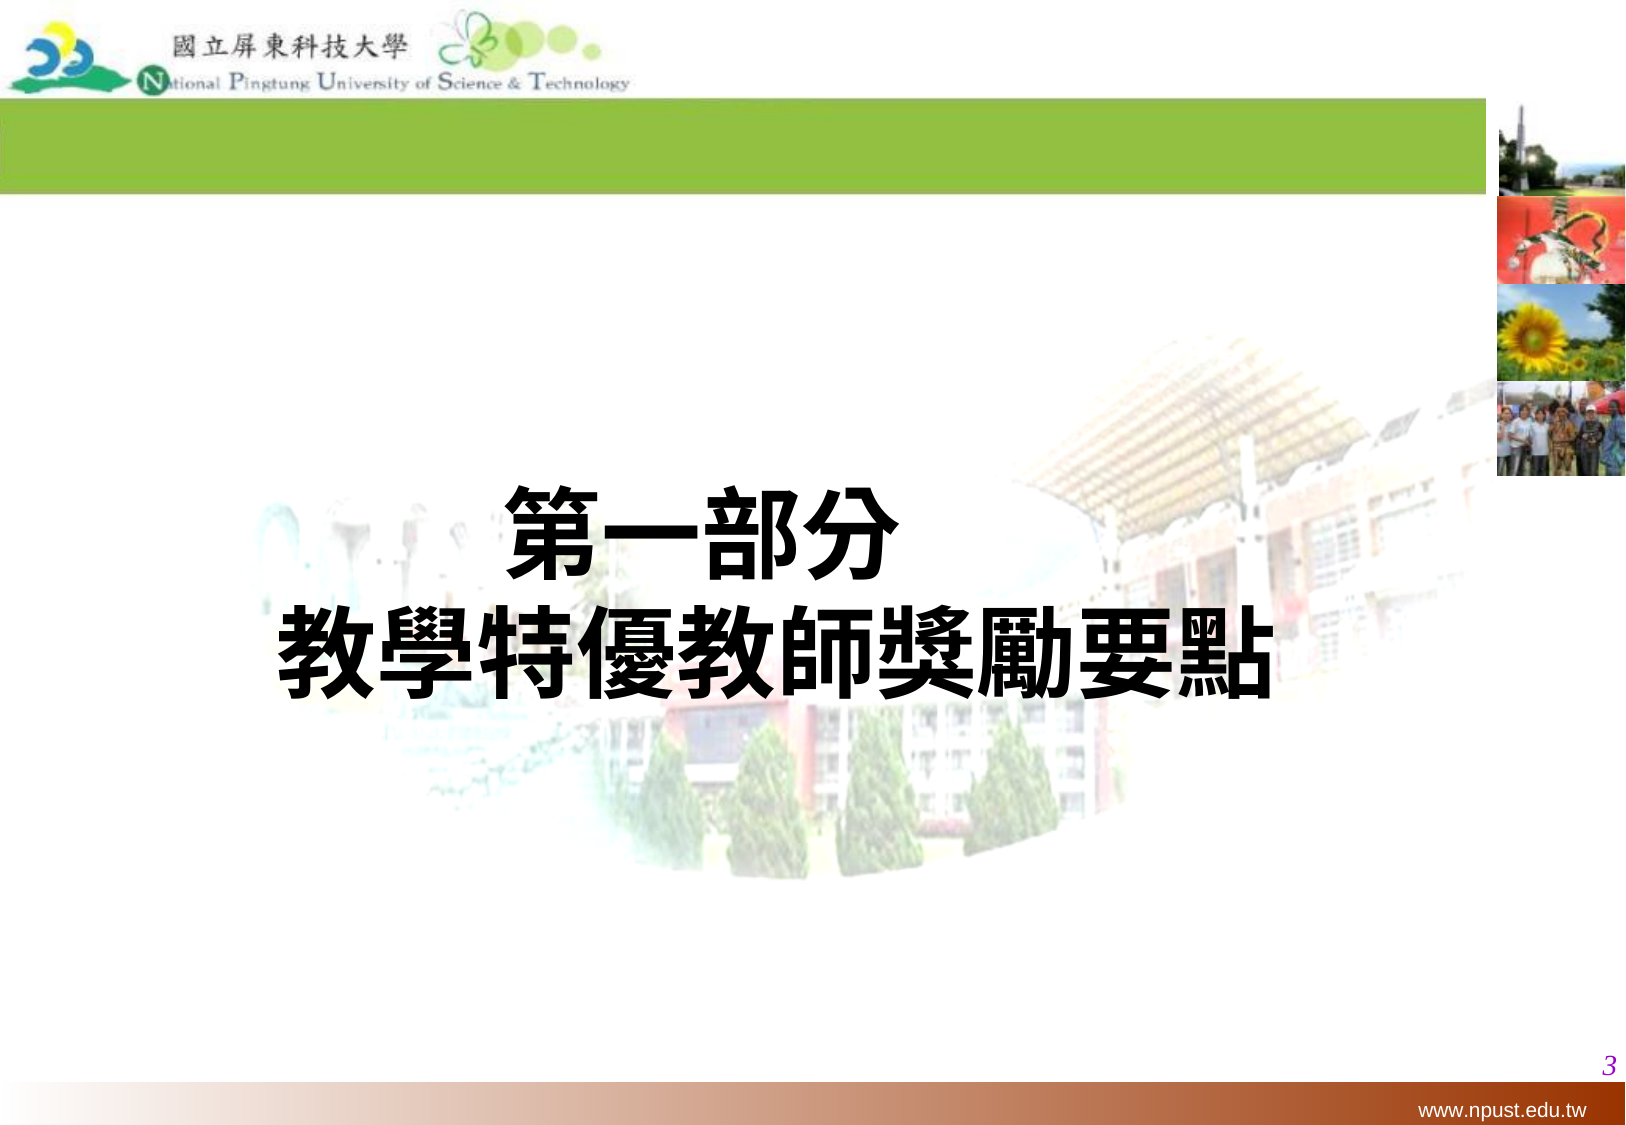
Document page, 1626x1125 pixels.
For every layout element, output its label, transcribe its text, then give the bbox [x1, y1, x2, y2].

picture [1497, 101, 1626, 476]
text_box 第一部分 教學特優教師獎勵要點 [203, 456, 1350, 726]
picture [0, 0, 1486, 220]
